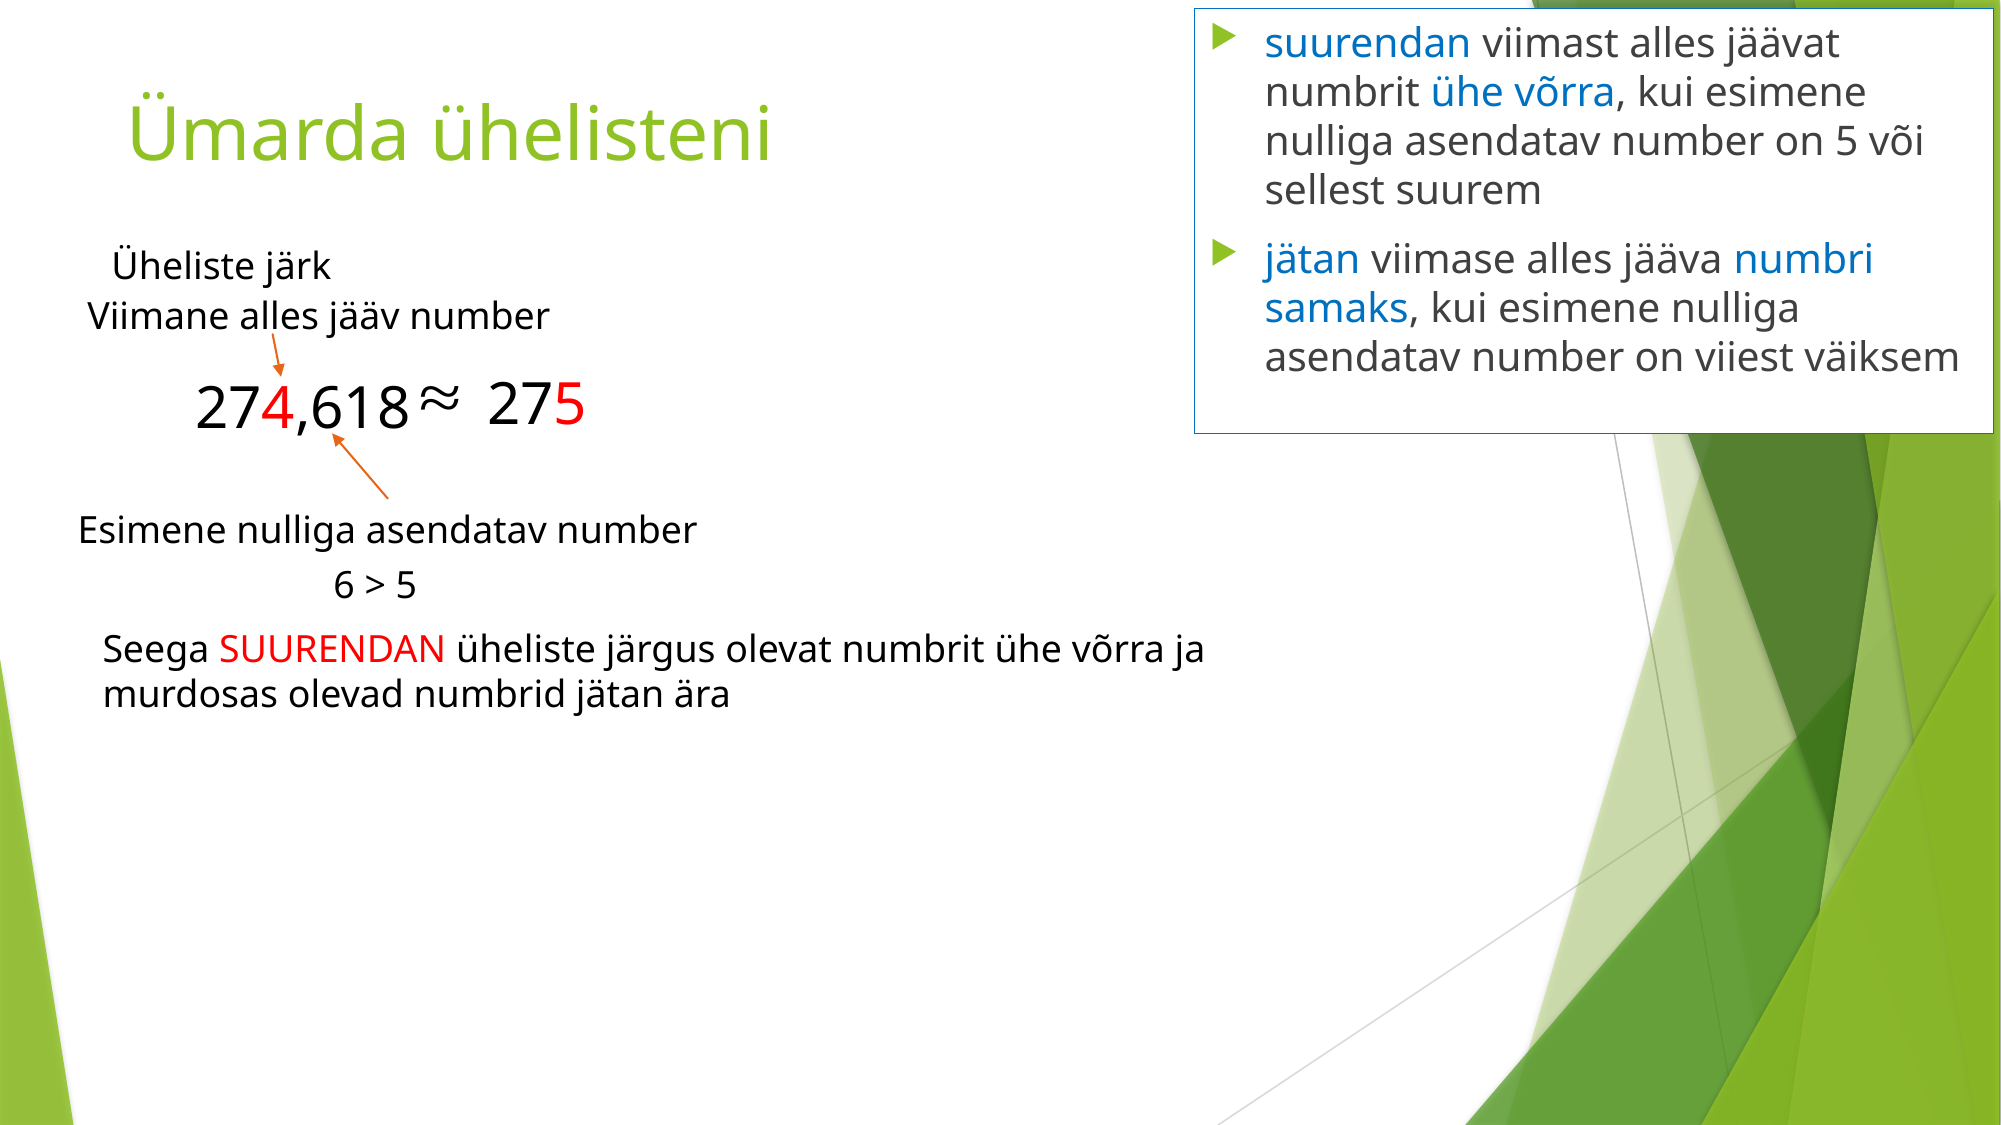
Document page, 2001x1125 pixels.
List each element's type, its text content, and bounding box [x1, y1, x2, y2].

title Ümarda ühelisteni [111, 77, 1194, 295]
text_box Esimene nulliga asendatav number [63, 498, 713, 559]
text_box suurendan viimast alles jäävat numbrit ühe võrra, kui esimene nulliga asendatav number on 5 või sellest suurem jätan viimase alles jääva numbri samaks, kui esimene nulliga asendatav number on viiest väiksem [1194, 8, 1994, 434]
text_box 274,618 [180, 362, 440, 448]
chart [409, 362, 471, 434]
text_box 275 [472, 358, 732, 444]
text_box Viimane alles jääv number [72, 284, 566, 345]
text_box 6 > 5 [318, 553, 433, 614]
text_box Seega SUURENDAN üheliste järgus olevat numbrit ühe võrra ja murdosas olevad numbrid jätan ära [87, 617, 1221, 723]
text_box Üheliste järk [96, 234, 347, 284]
